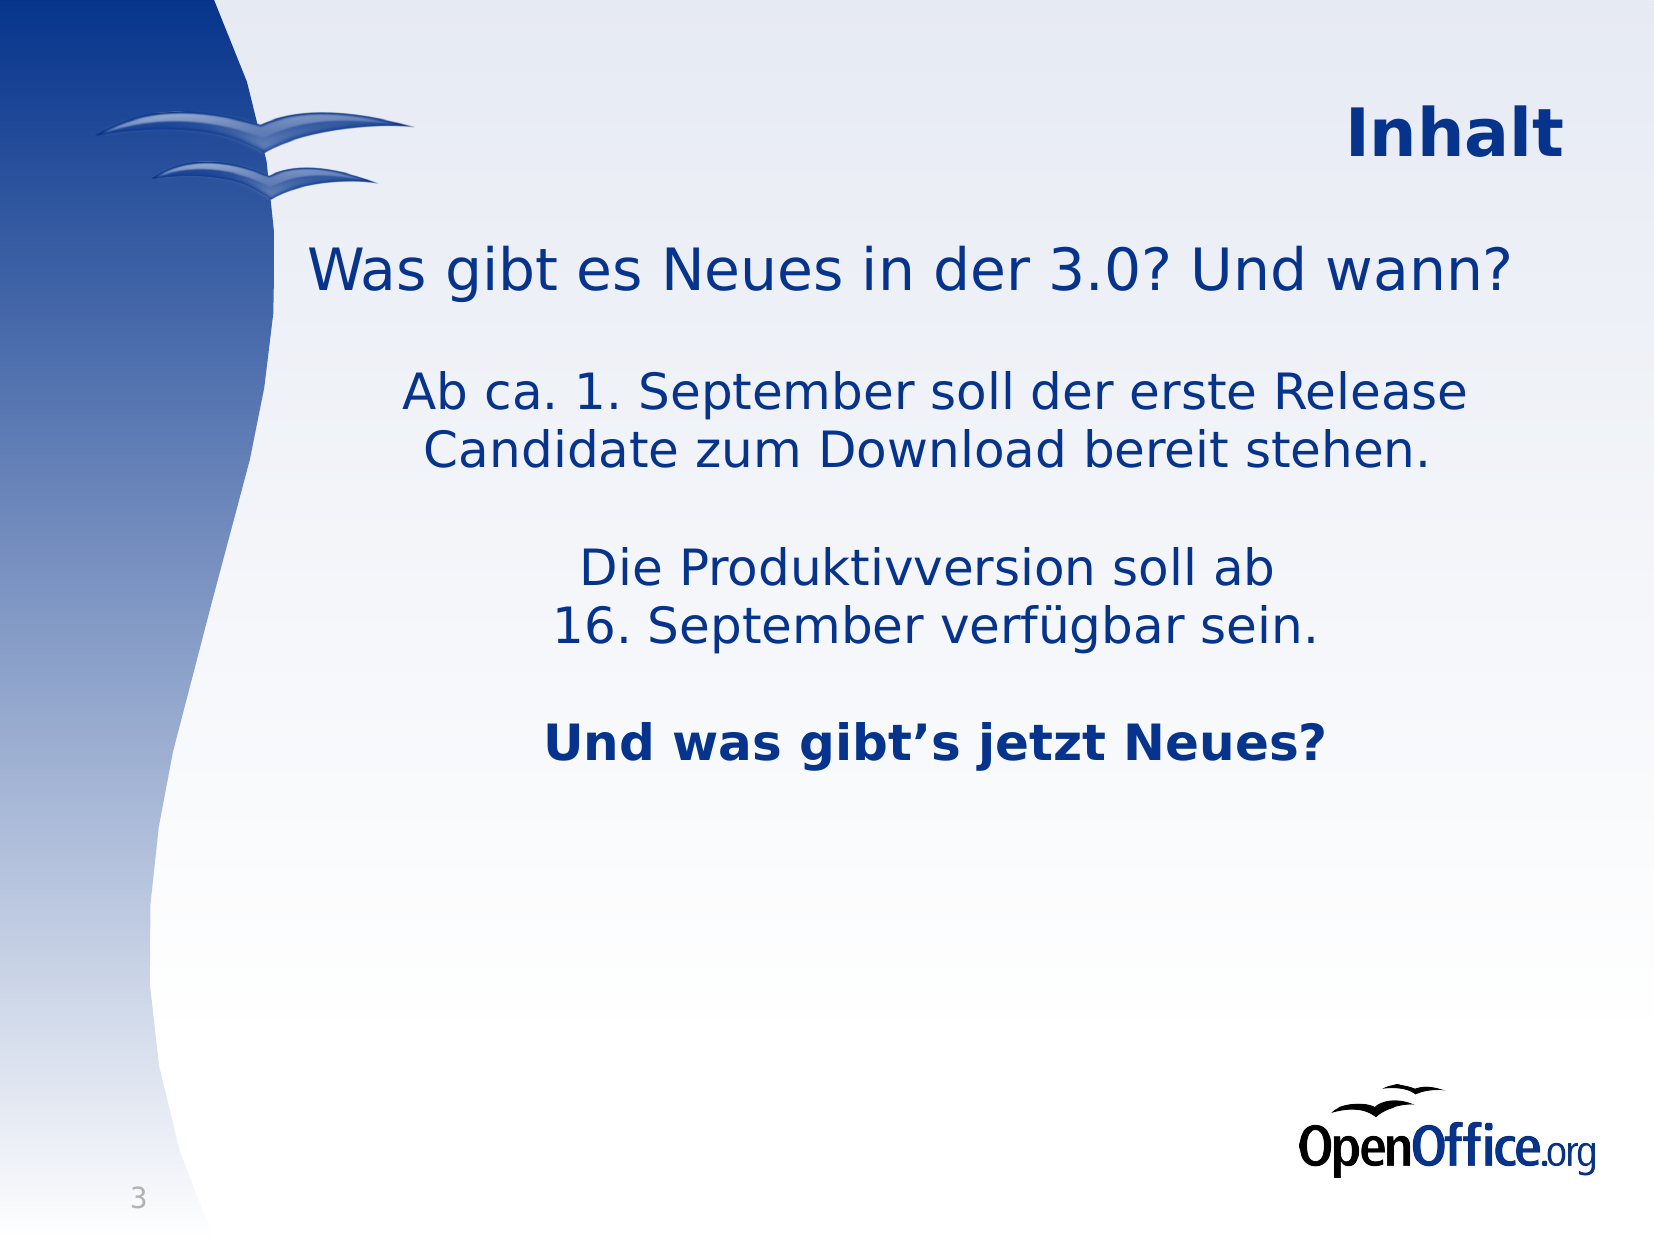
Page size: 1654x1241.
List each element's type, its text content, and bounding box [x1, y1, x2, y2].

picture [95, 100, 416, 162]
title Inhalt [436, 88, 1565, 178]
picture [1299, 1084, 1595, 1178]
picture [152, 161, 379, 201]
list Was gibt es Neues in der 3.0? Und wann? Ab ca. 1. September soll der erste Release Candidate zum Download bereit stehen. Die Produktivversion soll ab 16. September verfügbar sein. Und was gibt’s jetzt Neues? [295, 236, 1565, 1004]
